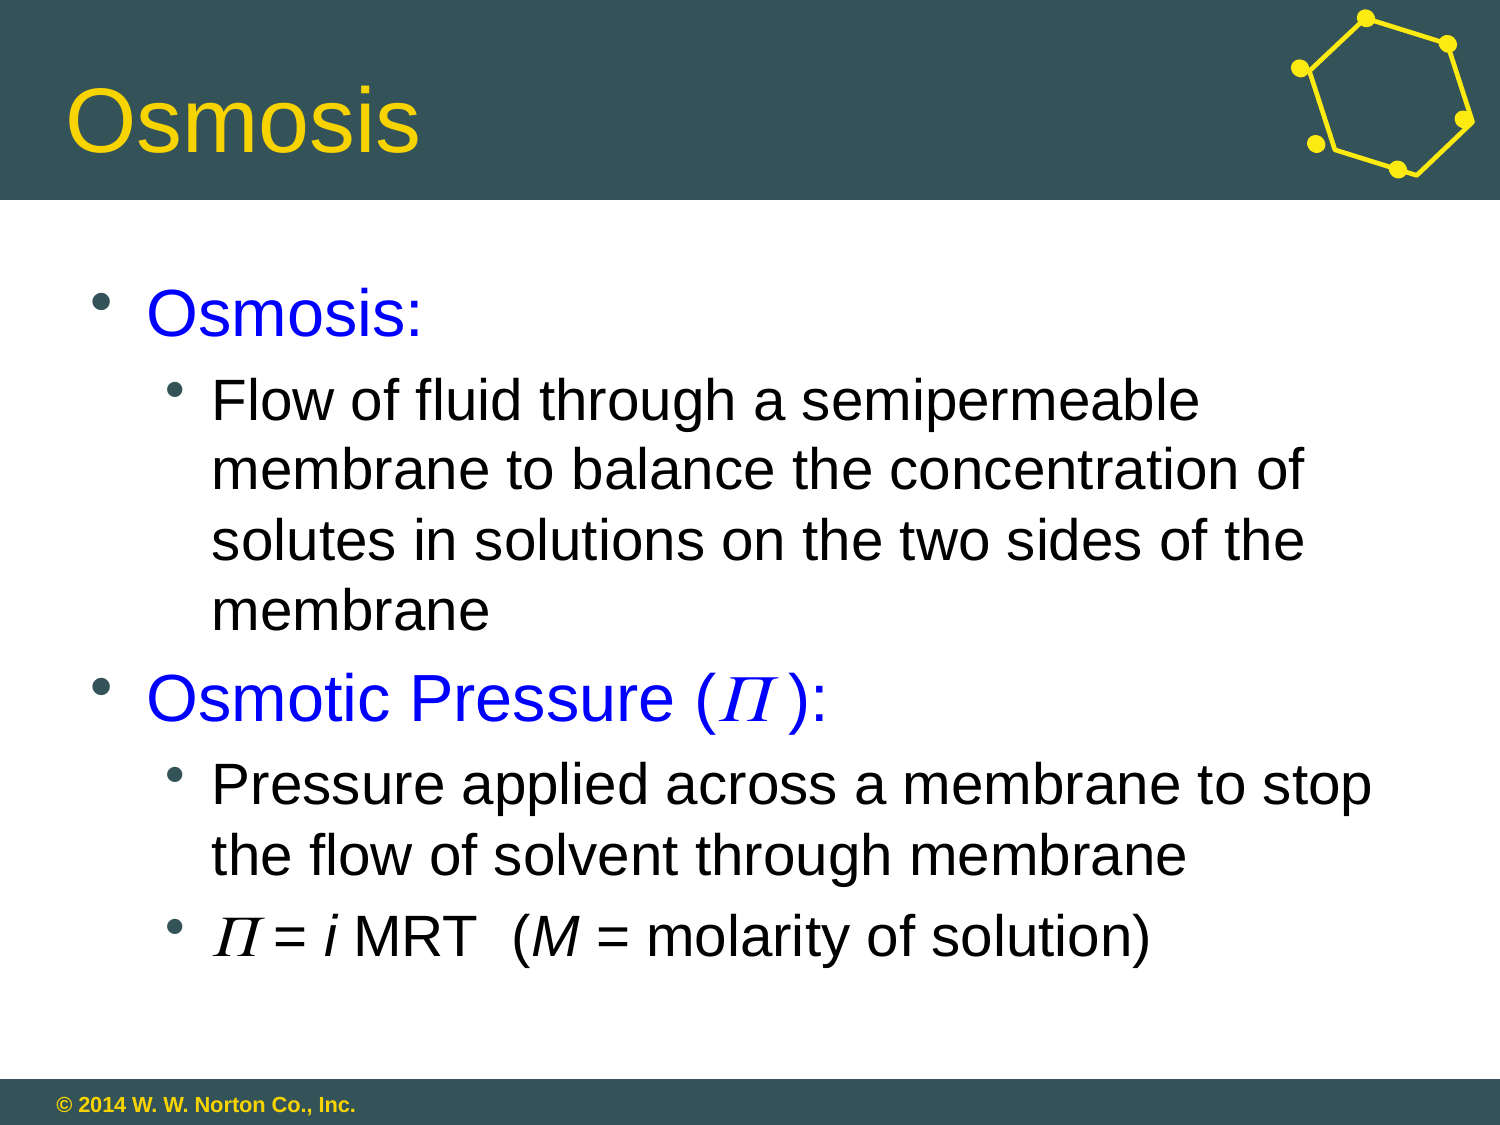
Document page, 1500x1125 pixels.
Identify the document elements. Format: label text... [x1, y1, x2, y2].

title Osmosis [50, 37, 1388, 196]
list Osmosis: Flow of fluid through a semipermeable membrane to balance the concentration of solutes in solutions on the two sides of the membrane Osmotic Pressure ( ): Pressure applied across a membrane to stop the flow of solvent through membrane  = i MRT (M = molarity of solution) [75, 262, 1425, 1013]
